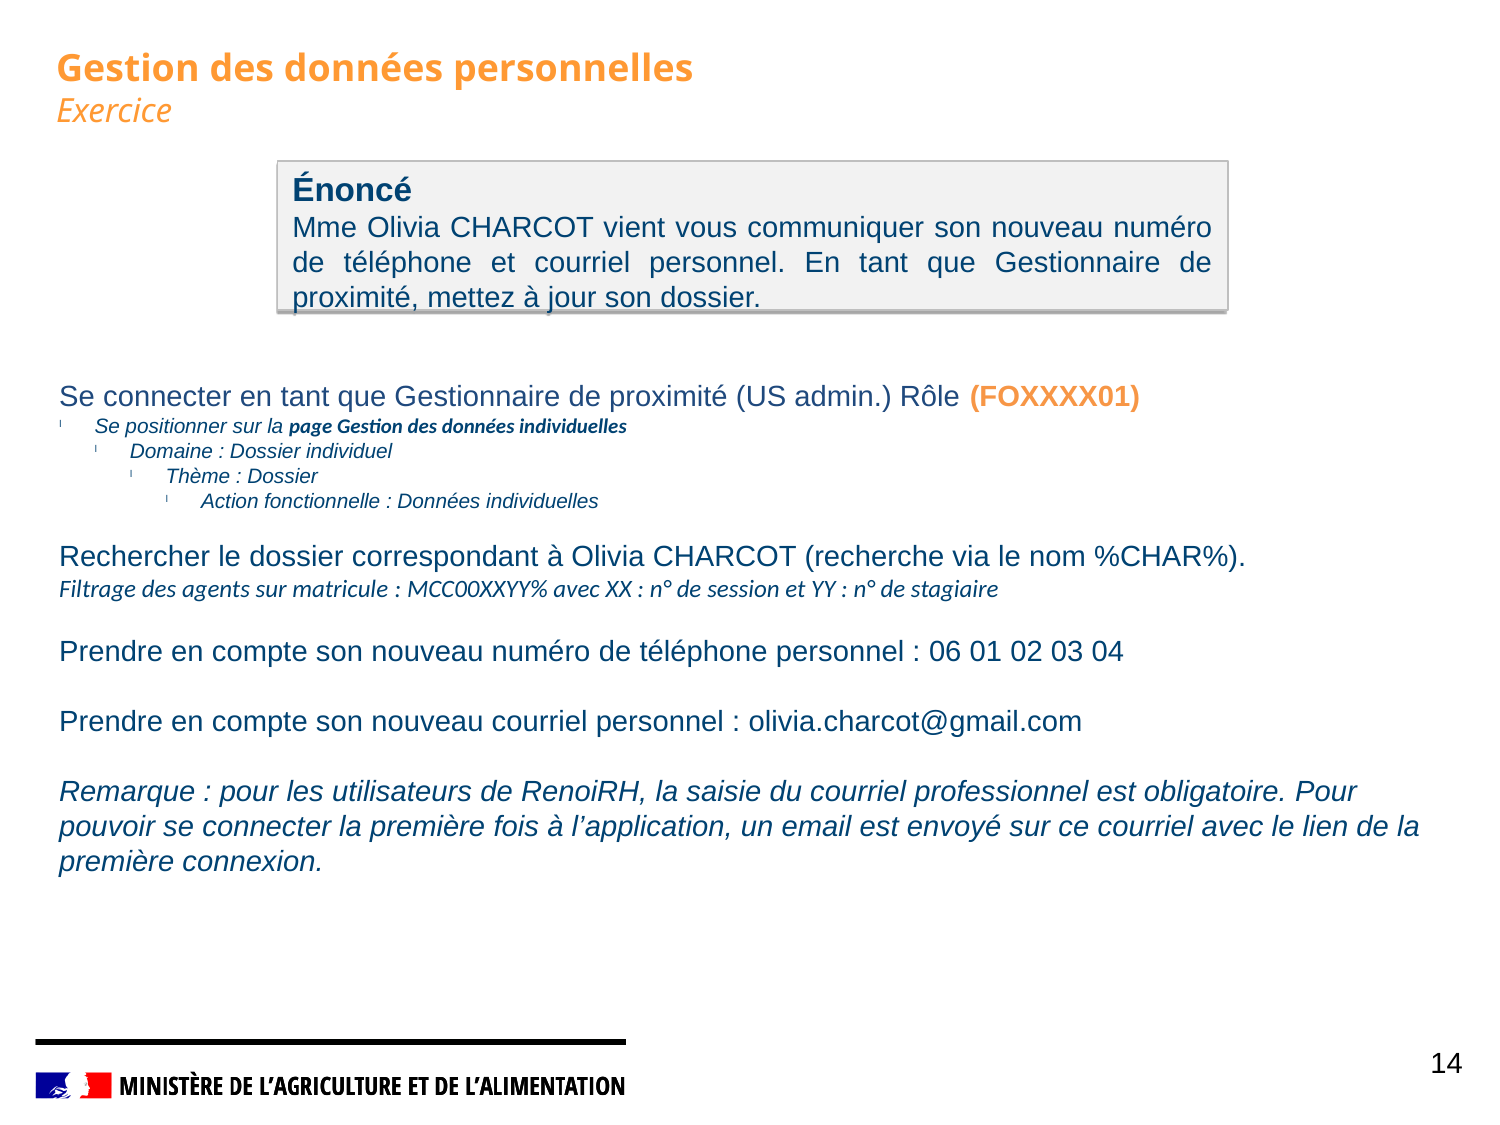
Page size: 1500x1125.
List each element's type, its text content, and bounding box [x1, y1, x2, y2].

text_box Se connecter en tant que Gestionnaire de proximité (US admin.) Rôle (FOXXXX01) Se positionner sur la page Gestion des données individuelles Domaine : Dossier individuel Thème : Dossier Action fonctionnelle : Données individuelles Rechercher le dossier correspondant à Olivia CHARCOT (recherche via le nom %CHAR%). Filtrage des agents sur matricule : MCC00XXYY% avec XX : n° de session et YY : n° de stagiaire Prendre en compte son nouveau numéro de téléphone personnel : 06 01 02 03 04 Prendre en compte son nouveau courriel personnel : olivia.charcot@gmail.com Remarque : pour les utilisateurs de RenoiRH, la saisie du courriel professionnel est obligatoire. Pour pouvoir se connecter la première fois à l’application, un email est envoyé sur ce courriel avec le lien de la première connexion. [44, 352, 1462, 1040]
picture [35, 1039, 626, 1099]
text_box Énoncé Mme Olivia CHARCOT vient vous communiquer son nouveau numéro de téléphone et courriel personnel. En tant que Gestionnaire de proximité, mettez à jour son dossier. [277, 160, 1229, 311]
text_box Gestion des données personnelles Exercice [41, 36, 1459, 143]
